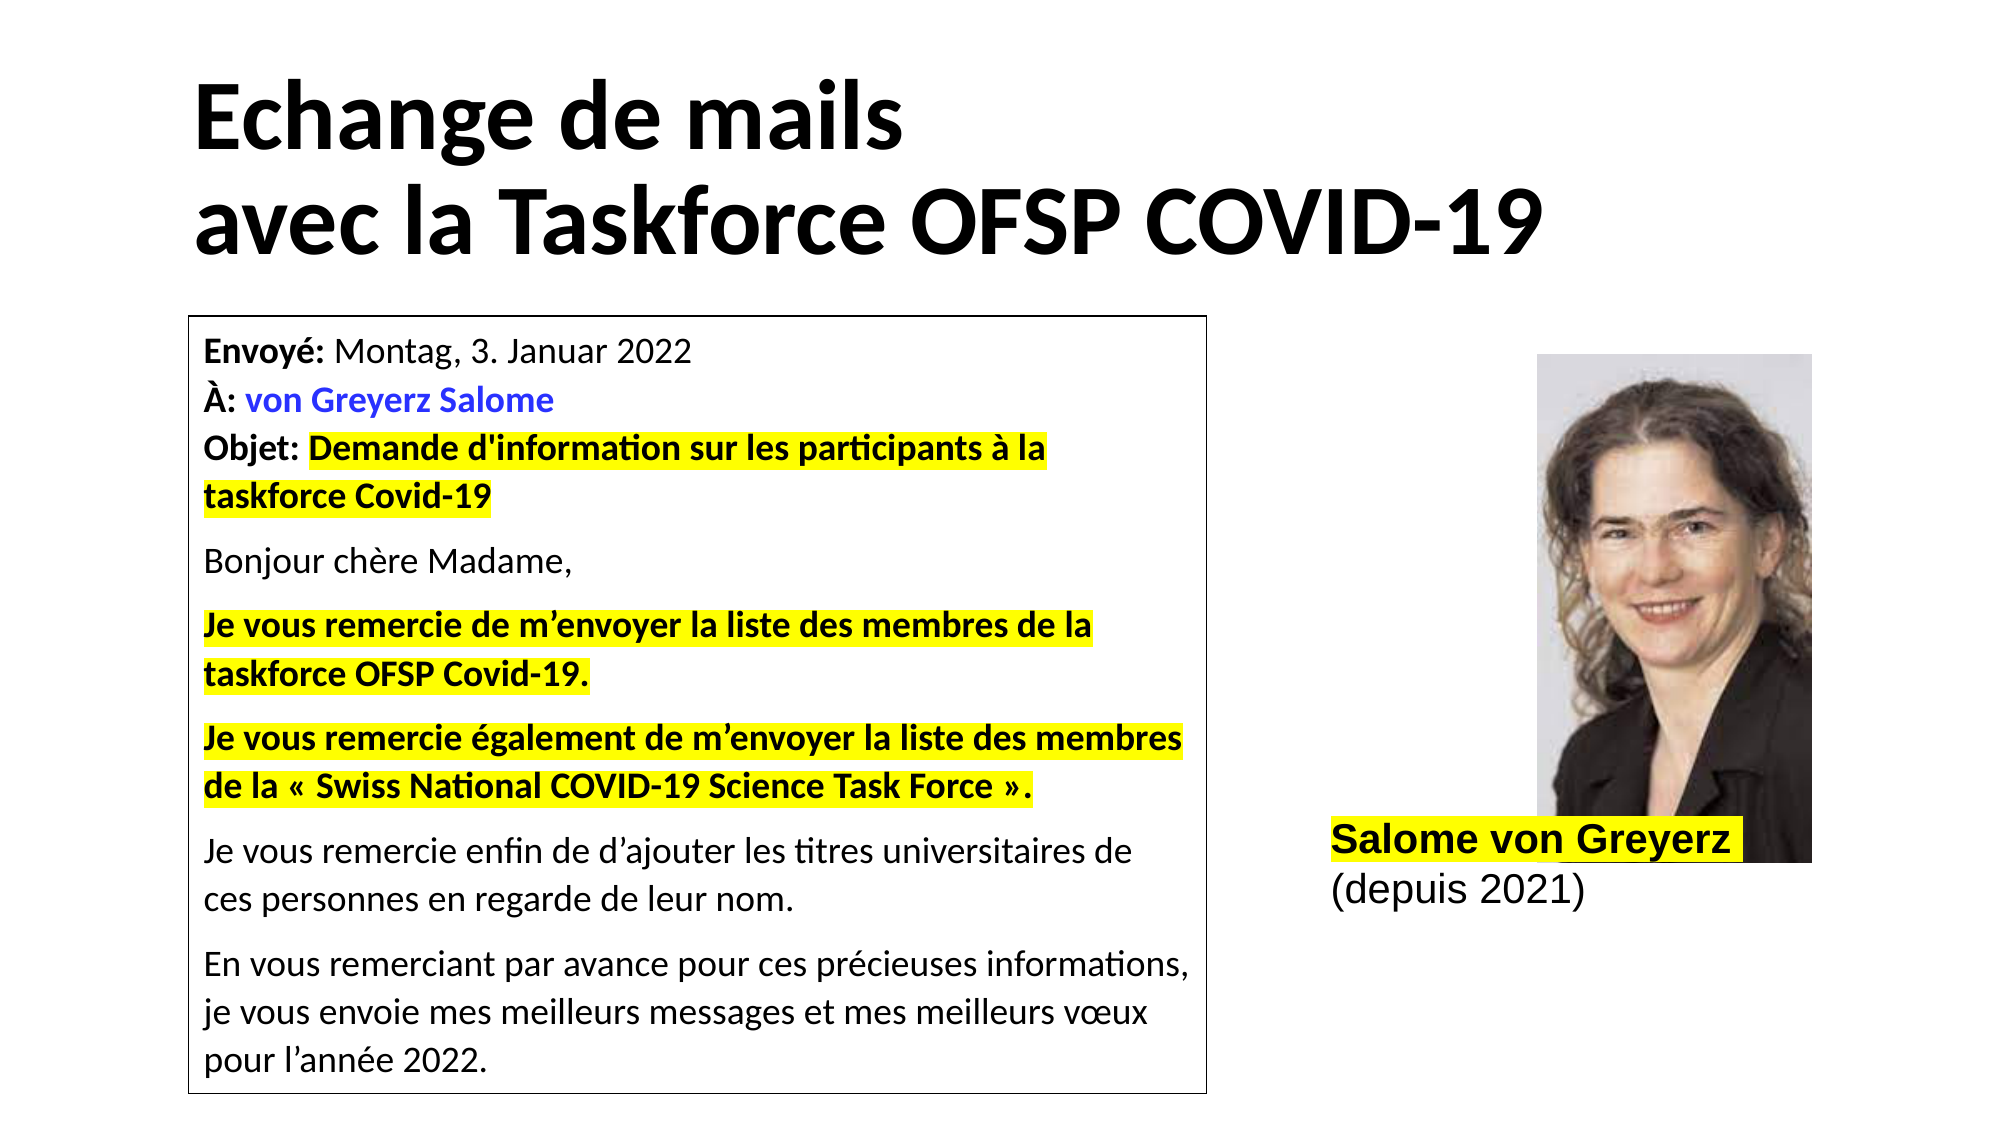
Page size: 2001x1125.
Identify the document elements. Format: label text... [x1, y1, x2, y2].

text_box Salome von Greyerz (depuis 2021) [1315, 804, 2000, 921]
text_box Envoyé: Montag, 3. Januar 2022 À: von Greyerz Salome Objet: Demande d'information sur les participants à la taskforce Covid-19 Bonjour chère Madame, Je vous remercie de m’envoyer la liste des membres de la taskforce OFSP Covid-19. Je vous remercie également de m’envoyer la liste des membres de la « Swiss National COVID-19 Science Task Force ». Je vous remercie enfin de d’ajouter les titres universitaires de ces personnes en regarde de leur nom. En vous remerciant par avance pour ces précieuses informations, je vous envoie mes meilleurs messages et mes meilleurs vœux pour l’année 2022. [188, 315, 1207, 1094]
picture [1537, 354, 1812, 804]
text_box Echange de mails avec la Taskforce OFSP COVID-19 [178, 58, 1593, 285]
